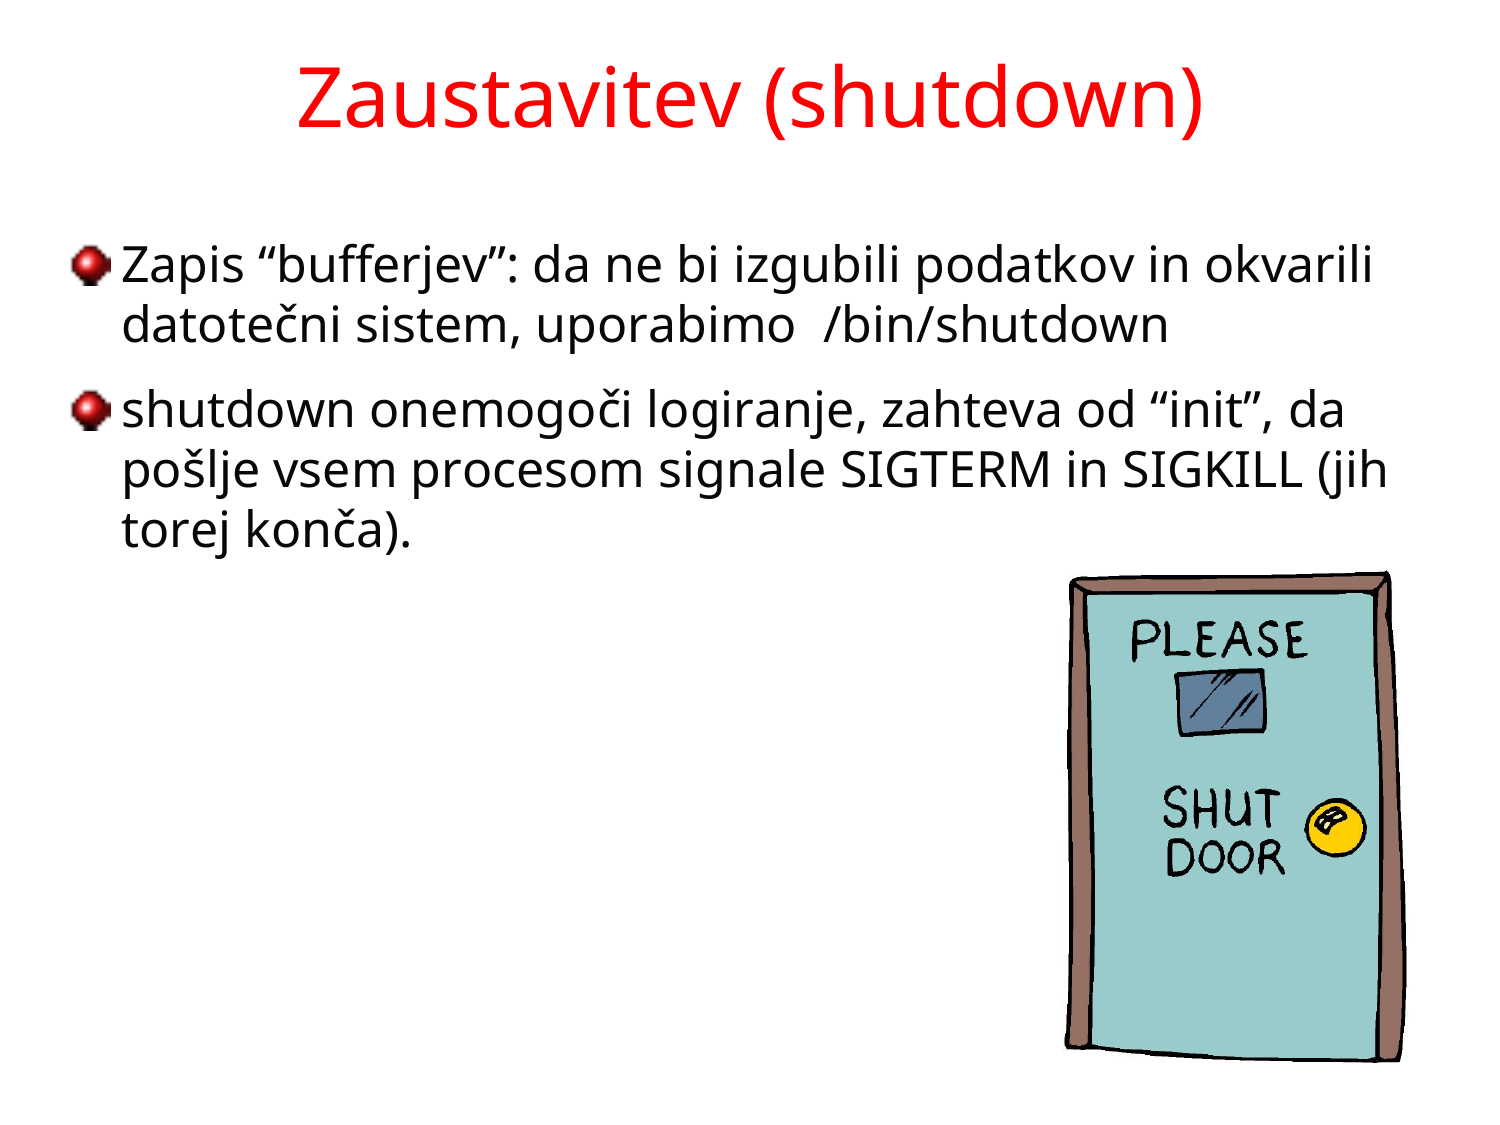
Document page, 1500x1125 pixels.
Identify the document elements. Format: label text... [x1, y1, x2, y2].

picture [1062, 562, 1412, 1063]
list Zapis “bufferjev”: da ne bi izgubili podatkov in okvarili datotečni sistem, uporabimo /bin/shutdown shutdown onemogoči logiranje, zahteva od “init”, da pošlje vsem procesom signale SIGTERM in SIGKILL (jih torej konča). [50, 224, 1452, 964]
title Zaustavitev (shutdown) [50, 0, 1452, 188]
